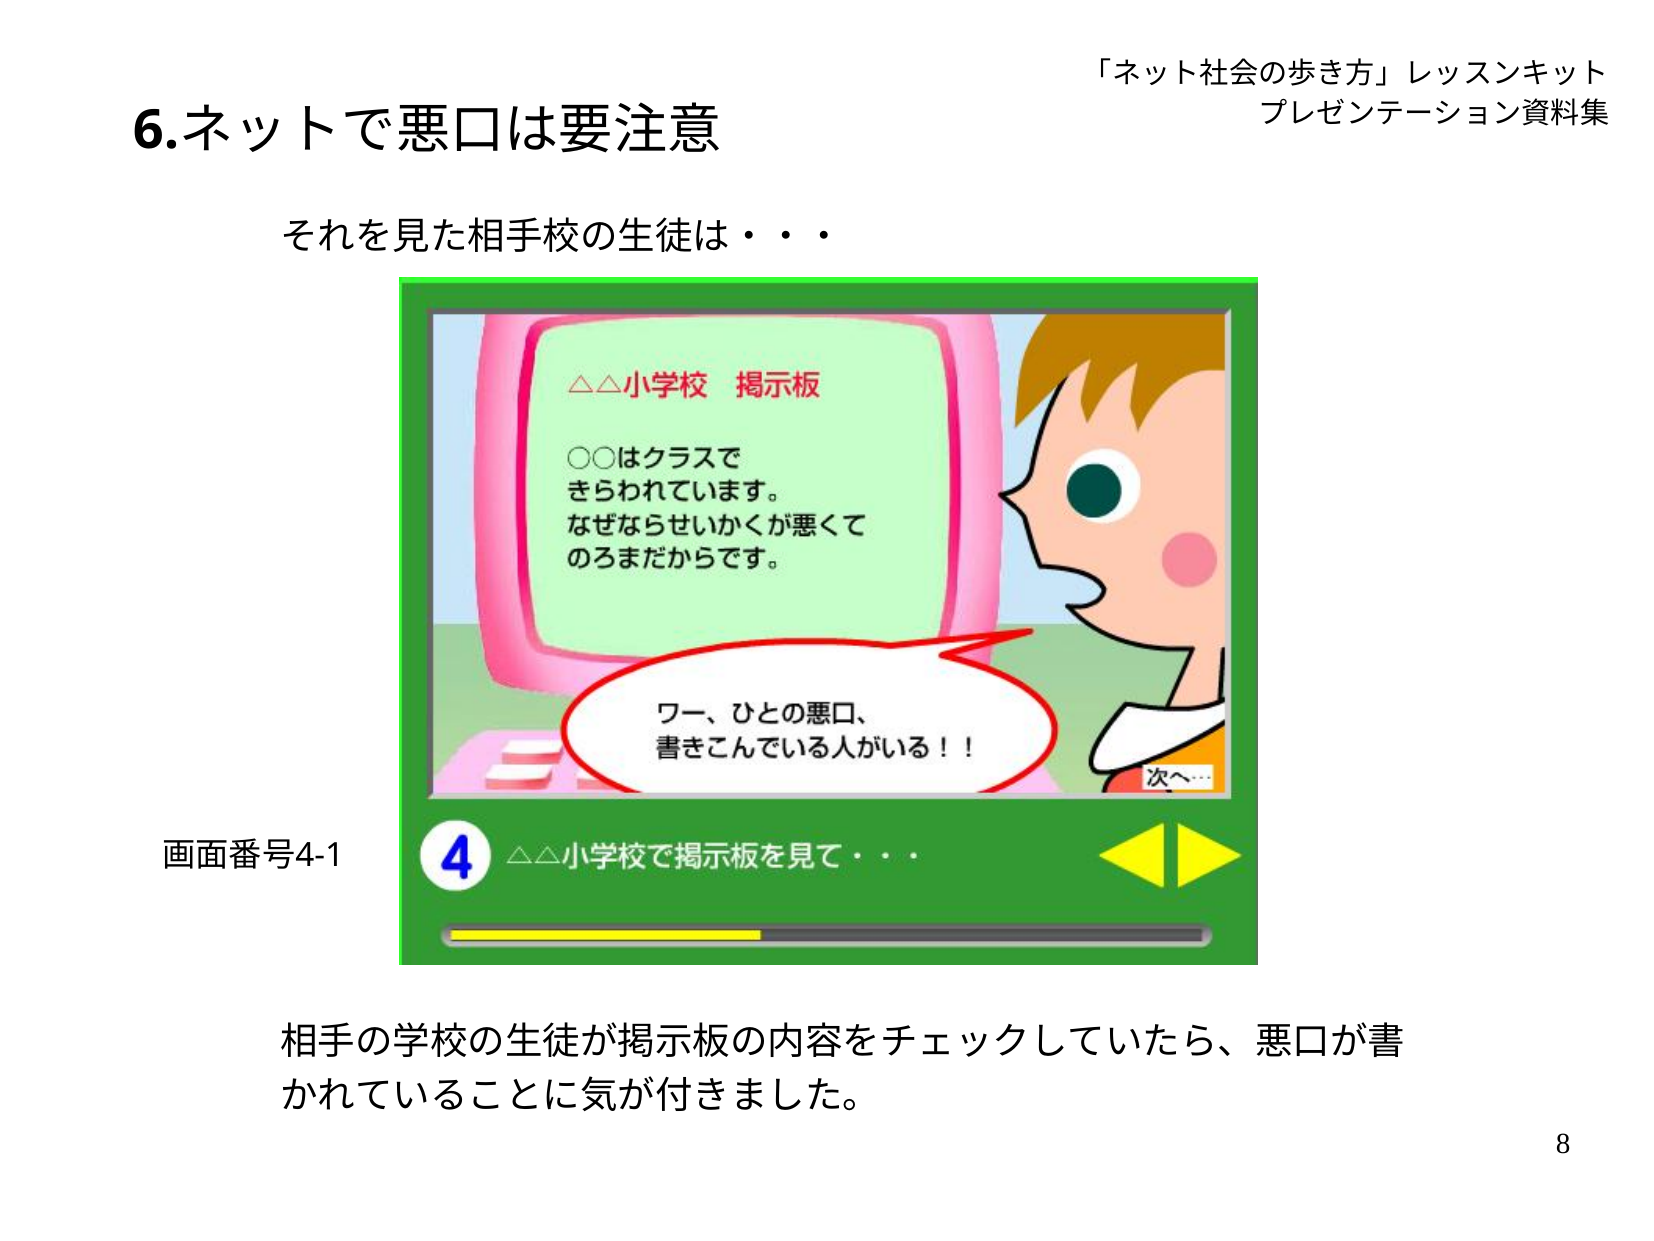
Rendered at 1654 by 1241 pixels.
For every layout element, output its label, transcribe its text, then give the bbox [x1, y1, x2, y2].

text_box 相手の学校の生徒が掲示板の内容をチェックしていたら、悪口が書かれていることに気が付きました。 [265, 1003, 1447, 1128]
text_box それを見た相手校の生徒は・・・ [265, 206, 975, 267]
text_box 画面番号4-1 [147, 826, 384, 882]
picture [399, 277, 1258, 965]
text_box 「ネット社会の歩き方」レッスンキット プレゼンテーション資料集 [1062, 44, 1625, 139]
text_box 6.ネットで悪口は要注意 [118, 88, 1093, 169]
